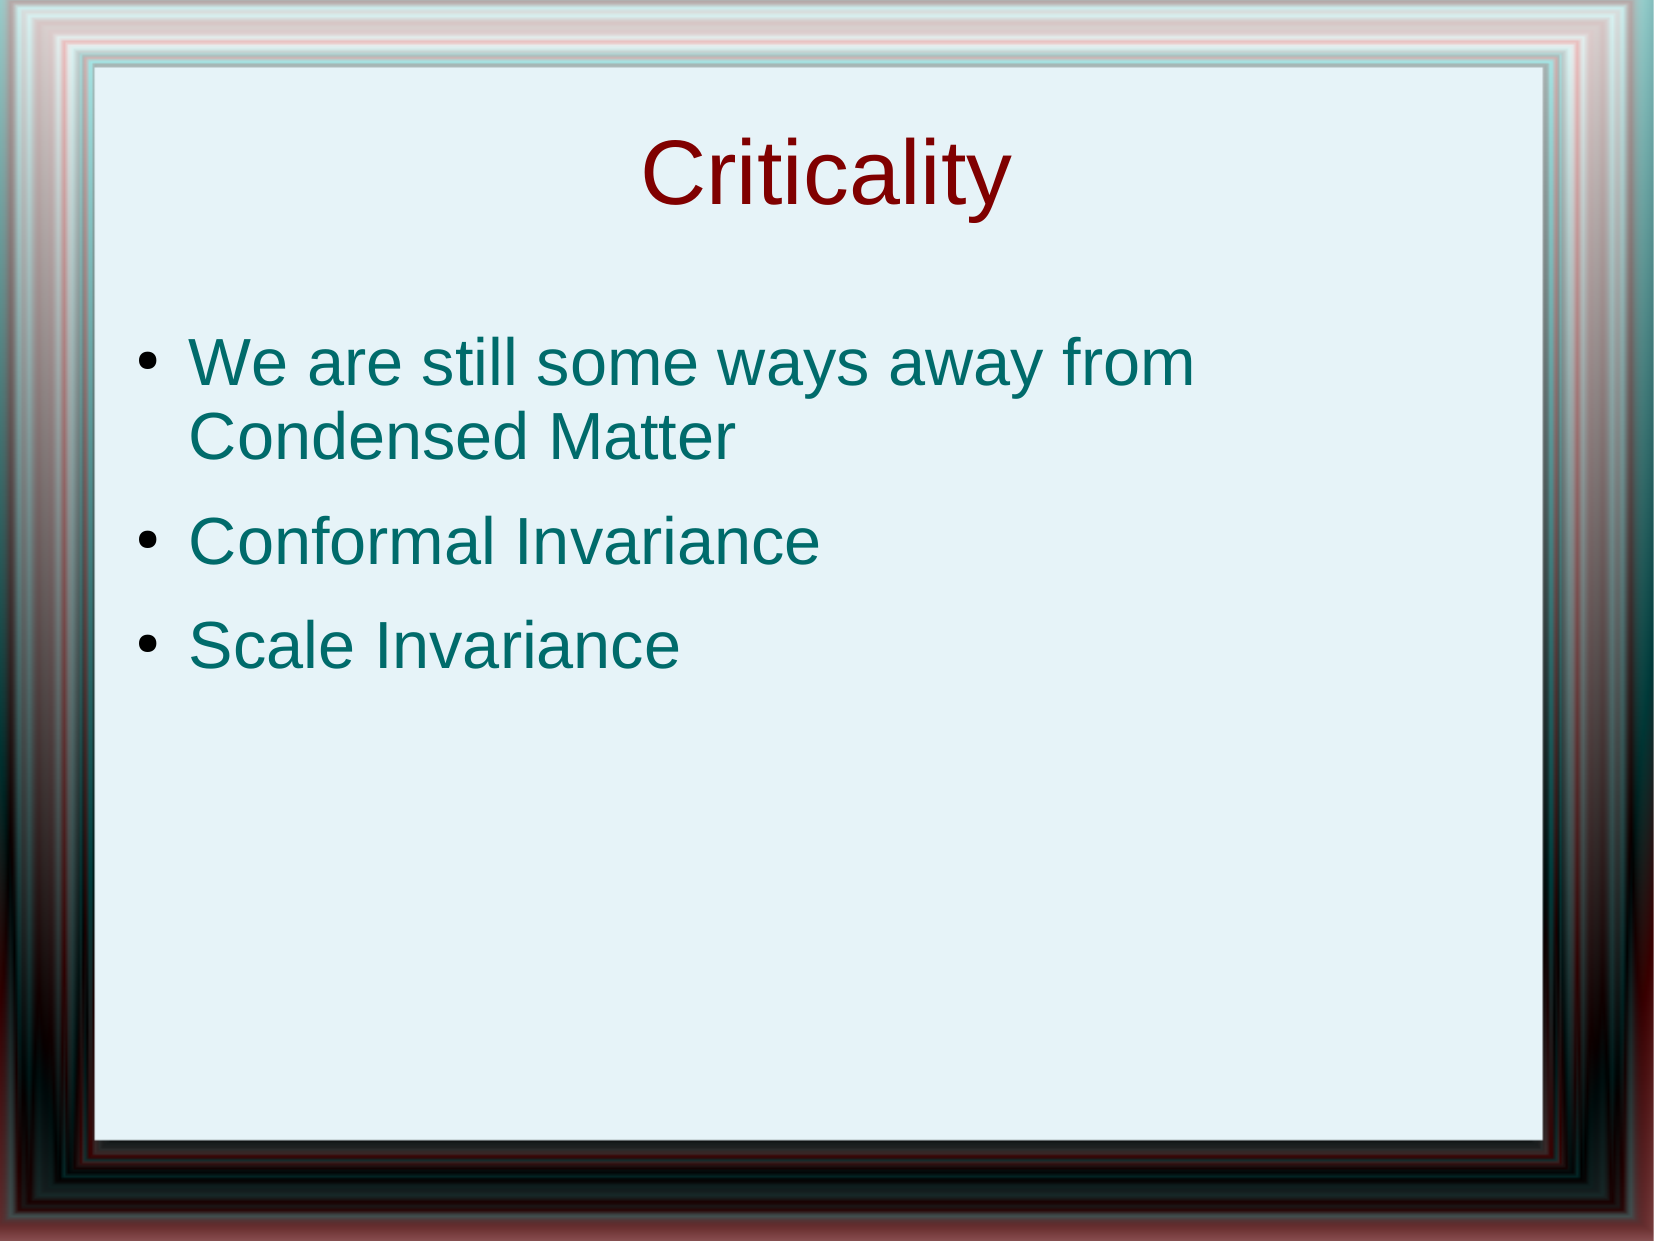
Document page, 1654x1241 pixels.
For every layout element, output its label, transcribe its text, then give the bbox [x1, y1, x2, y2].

picture [0, 0, 1654, 1241]
list We are still some ways away from Condensed Matter Conformal Invariance Scale Invariance [118, 324, 1506, 945]
title Criticality [118, 88, 1536, 257]
